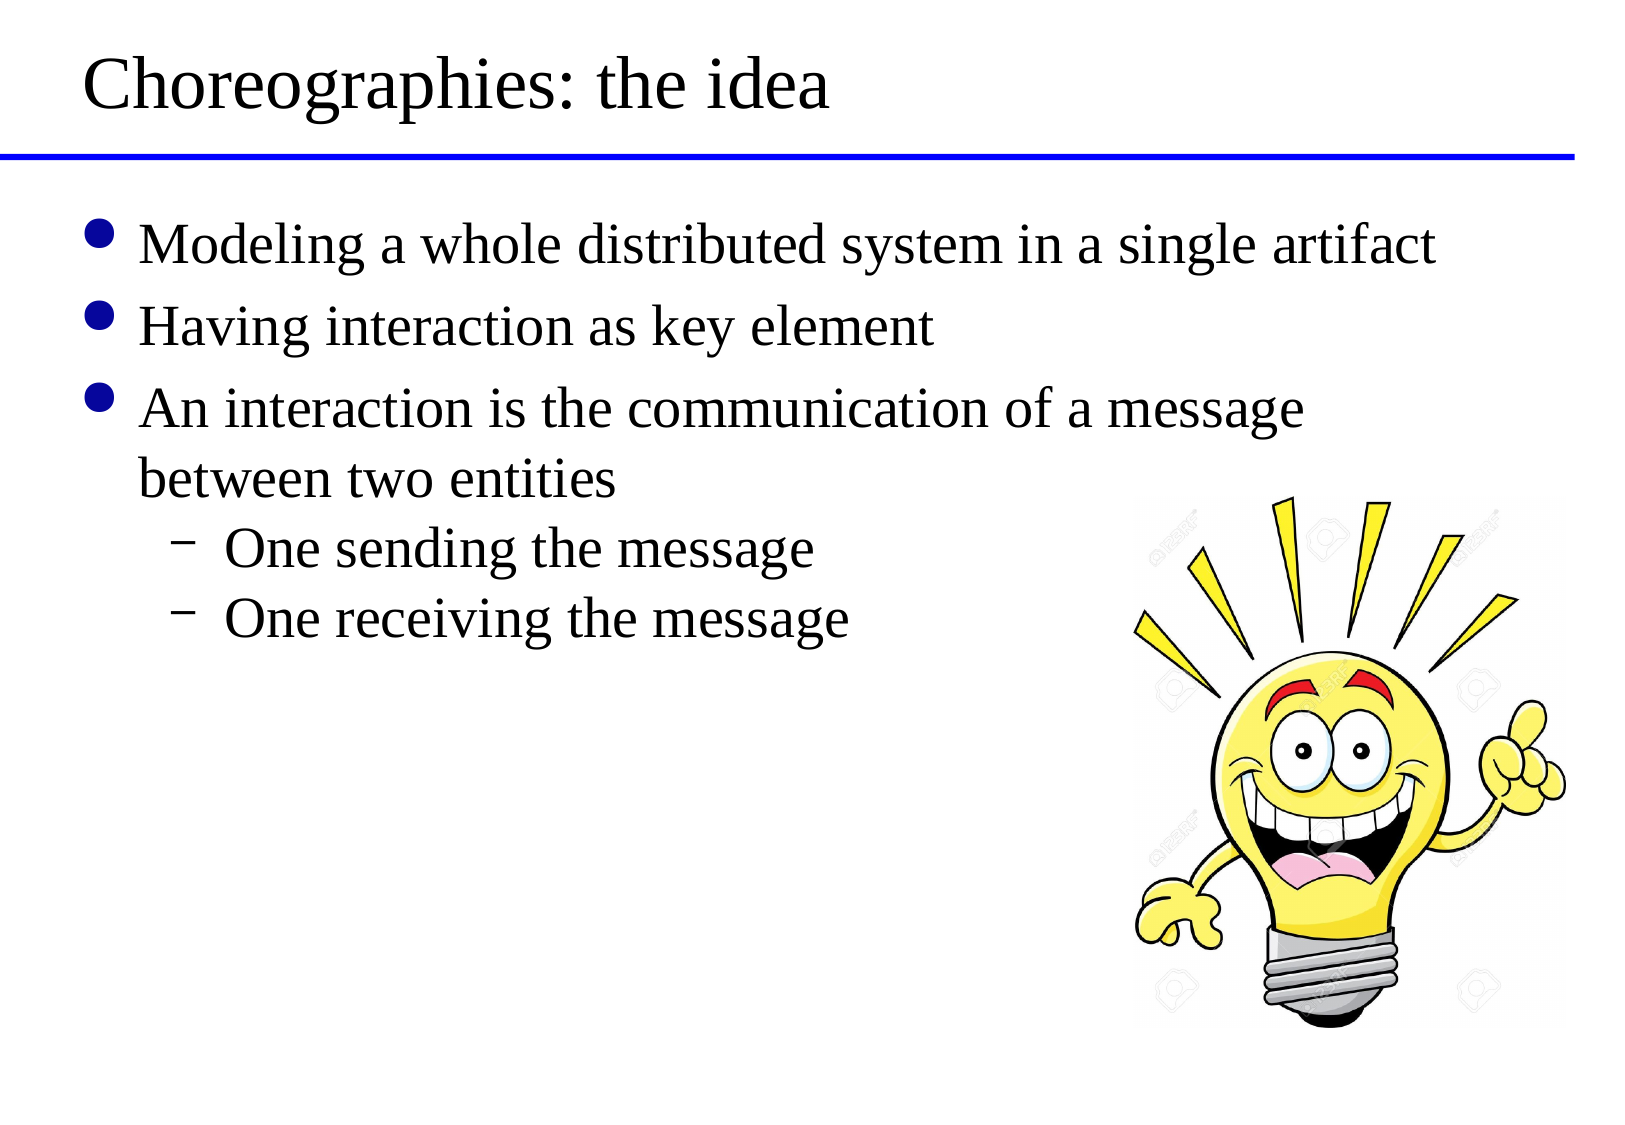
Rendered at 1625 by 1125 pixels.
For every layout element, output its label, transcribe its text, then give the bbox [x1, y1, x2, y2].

list Modeling a whole distributed system in a single artifact Having interaction as key element An interaction is the communication of a message between two entities One sending the message One receiving the message [67, 198, 1478, 1061]
picture [1133, 496, 1566, 1028]
title Choreographies: the idea [67, 27, 1544, 131]
